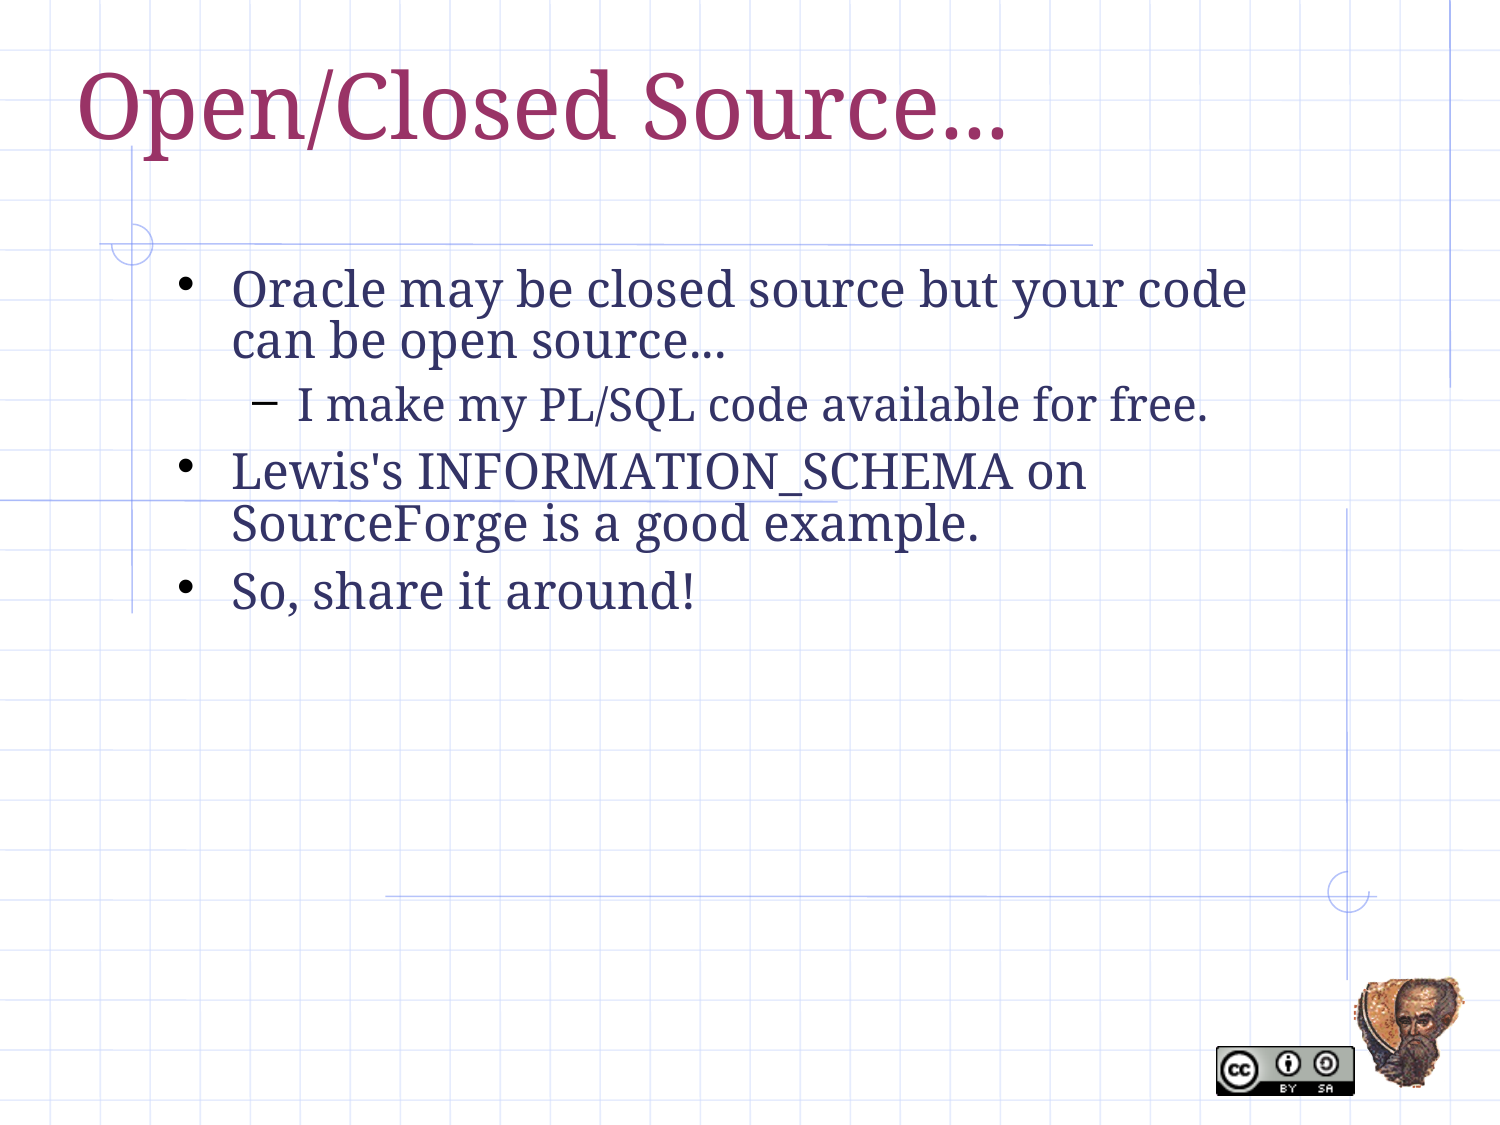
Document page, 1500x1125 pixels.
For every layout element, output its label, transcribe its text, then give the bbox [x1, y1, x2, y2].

picture [1216, 976, 1465, 1096]
title Open/Closed Source... [74, 45, 1424, 177]
list Oracle may be closed source but your code can be open source... I make my PL/SQL code available for free. Lewis's INFORMATION_SCHEMA on SourceForge is a good example. So, share it around! [177, 265, 1329, 1034]
